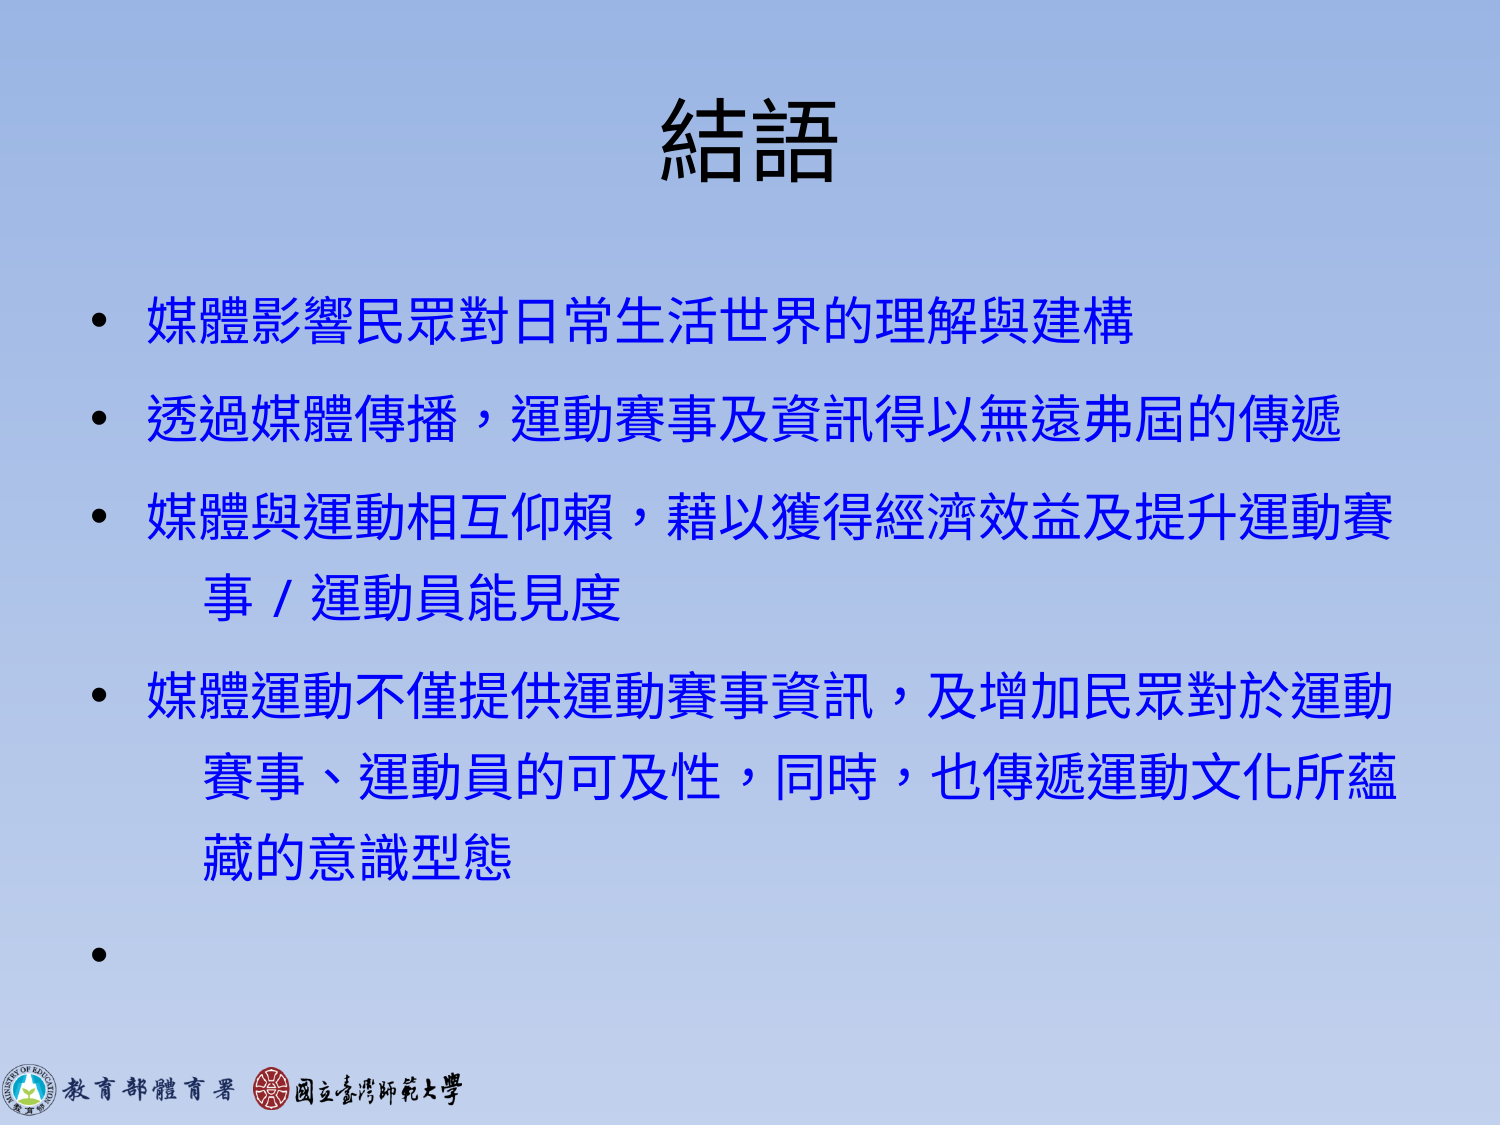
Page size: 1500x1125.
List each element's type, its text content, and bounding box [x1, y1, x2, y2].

list 媒體影響民眾對日常生活世界的理解與建構 透過媒體傳播，運動賽事及資訊得以無遠弗屆的傳遞 媒體與運動相互仰賴，藉以獲得經濟效益及提升運動賽事/運動員能見度 媒體運動不僅提供運動賽事資訊，及增加民眾對於運動賽事、運動員的可及性，同時，也傳遞運動文化所蘊藏的意識型態 [75, 262, 1426, 1005]
title 結語 [75, 45, 1426, 233]
